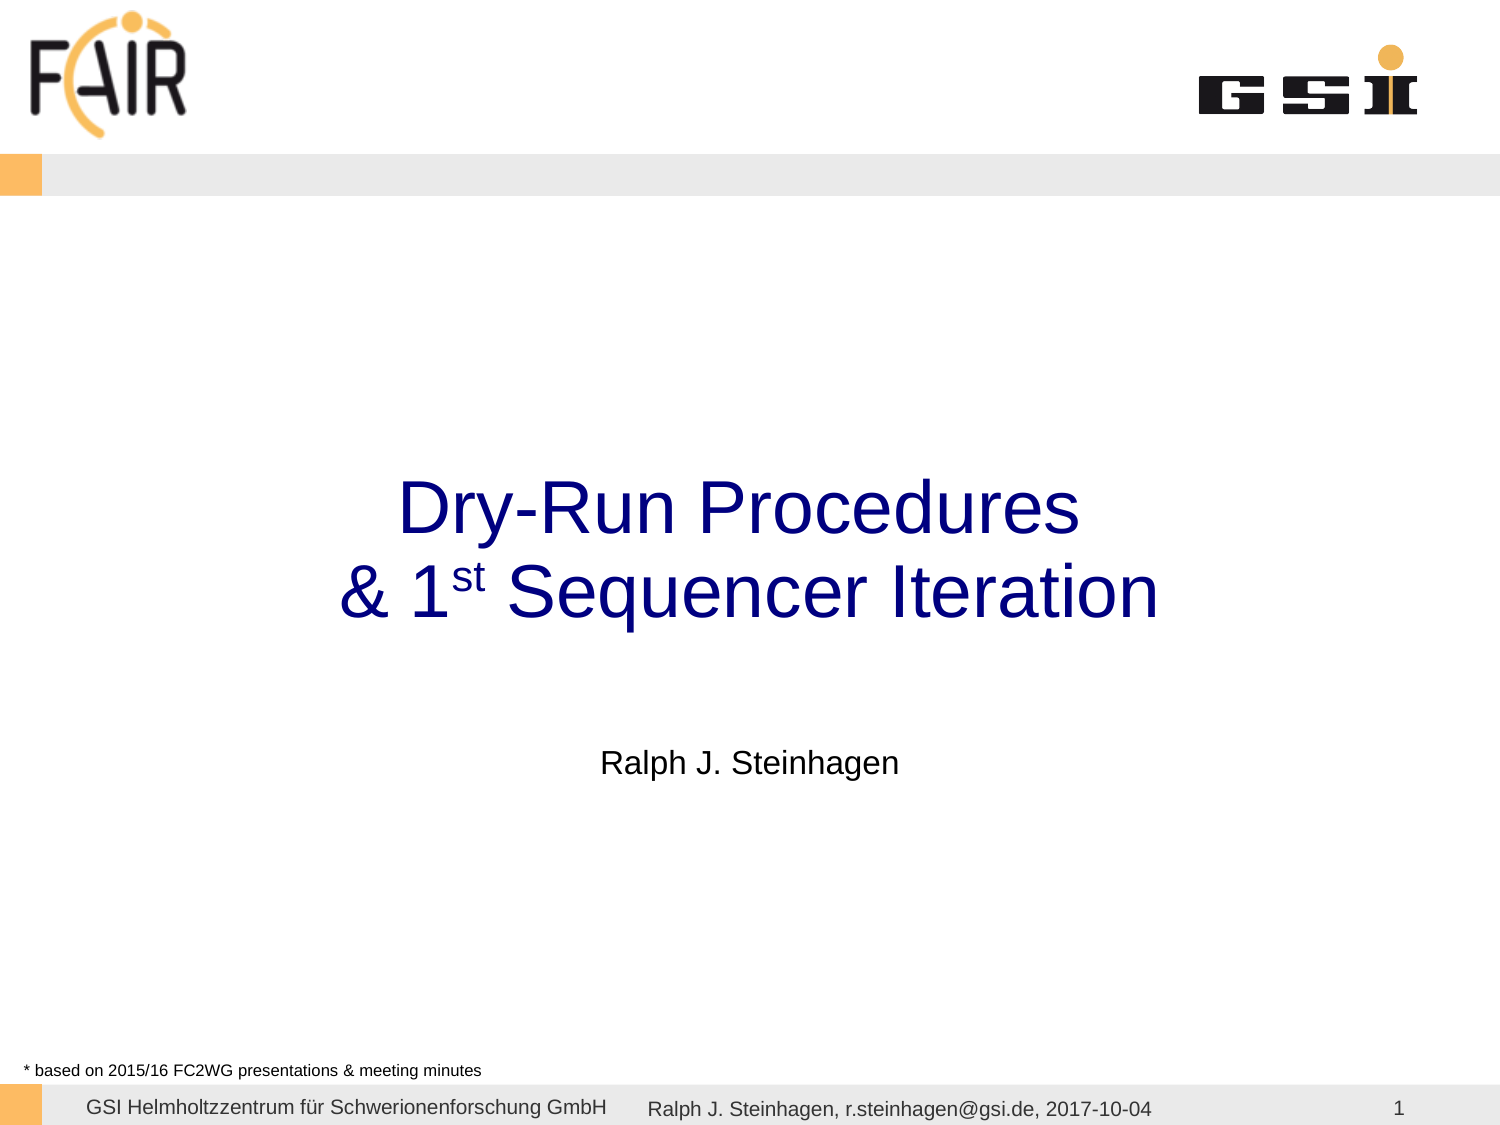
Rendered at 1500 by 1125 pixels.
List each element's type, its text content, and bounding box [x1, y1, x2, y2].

subtitle Dry-Run Procedures & 1st Sequencer Iteration Ralph J. Steinhagen [75, 208, 1425, 1040]
text_box * based on 2015/16 FC2WG presentations & meeting minutes [8, 1053, 499, 1088]
picture [30, 9, 187, 141]
picture [1197, 42, 1419, 117]
